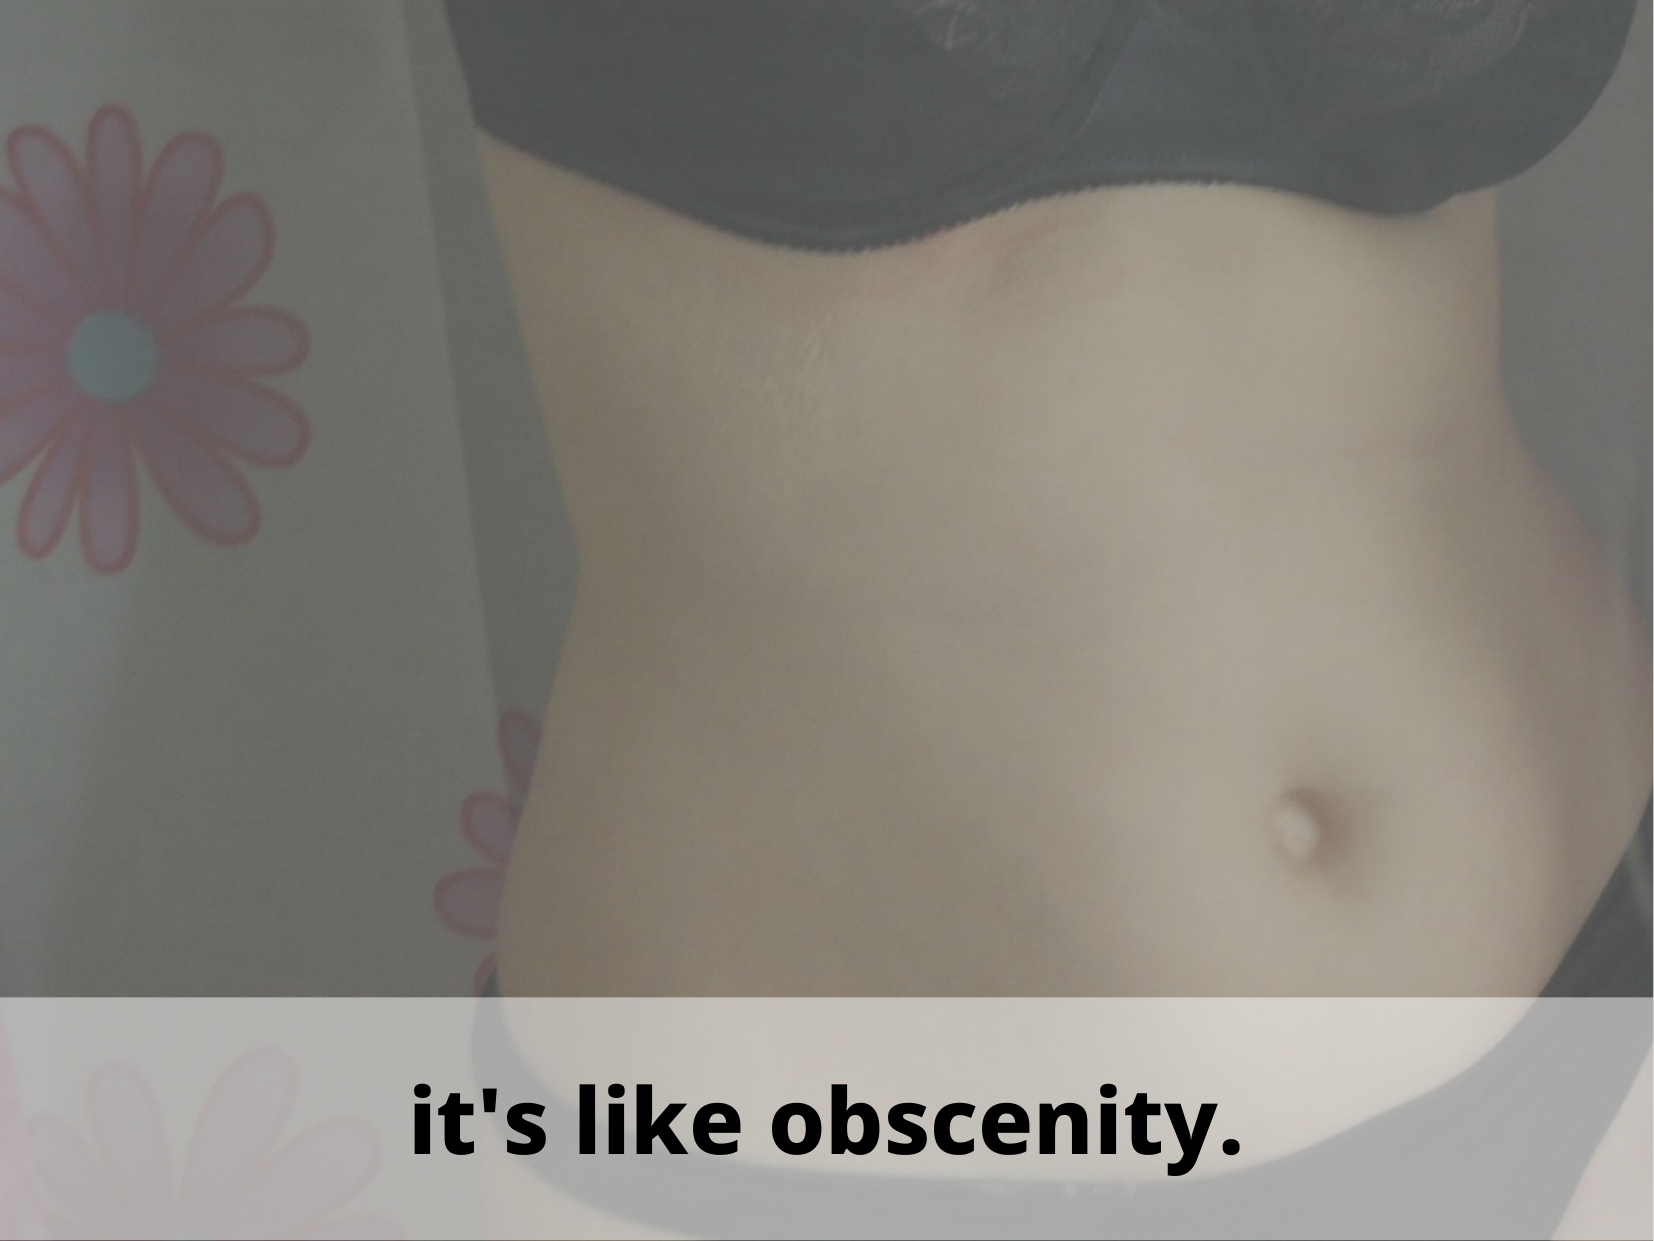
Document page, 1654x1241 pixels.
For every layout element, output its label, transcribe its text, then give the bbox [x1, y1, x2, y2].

picture [0, 0, 1654, 997]
title it's like obscenity. [0, 997, 1654, 1241]
